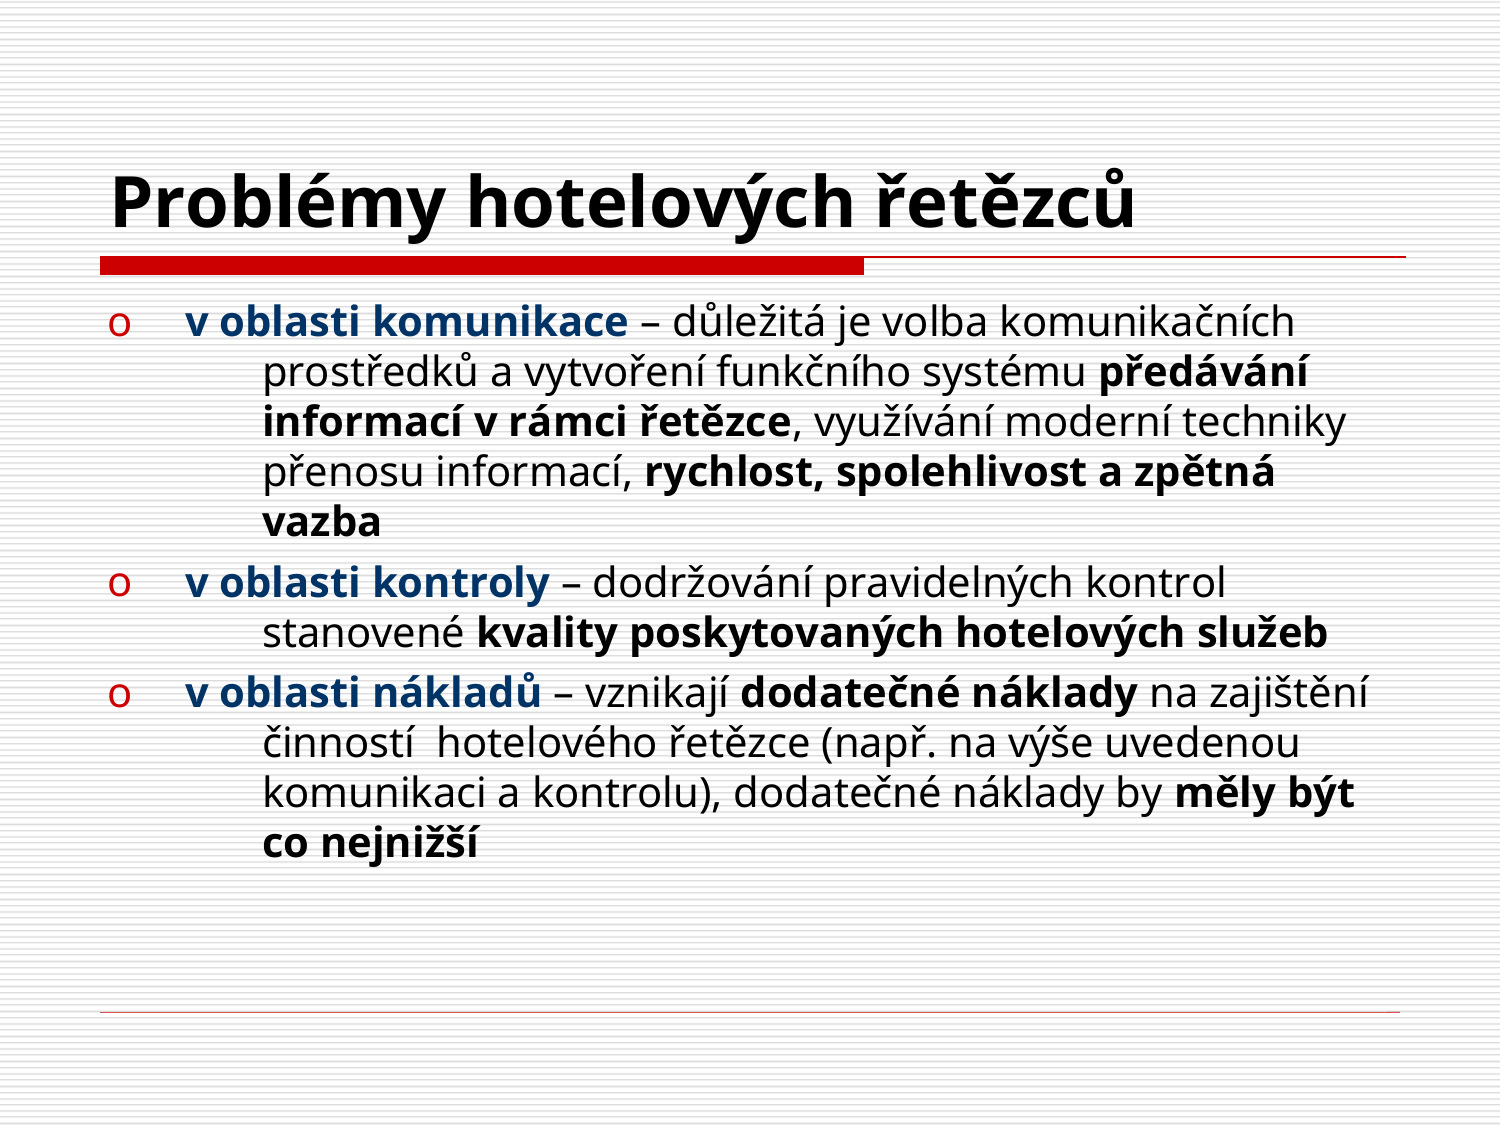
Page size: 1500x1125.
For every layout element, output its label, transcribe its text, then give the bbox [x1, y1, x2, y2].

list v oblasti komunikace – důležitá je volba komunikačních prostředků a vytvoření funkčního systému předávání informací v rámci řetězce, využívání moderní techniky přenosu informací, rychlost, spolehlivost a zpětná vazba v oblasti kontroly – dodržování pravidelných kontrol stanovené kvality poskytovaných hotelových služeb v oblasti nákladů – vznikají dodatečné náklady na zajištění činností hotelového řetězce (např. na výše uvedenou komunikaci a kontrolu), dodatečné náklady by měly být co nejnižší [92, 287, 1406, 988]
picture [0, 0, 1500, 1125]
title Problémy hotelových řetězců [94, 50, 1407, 250]
